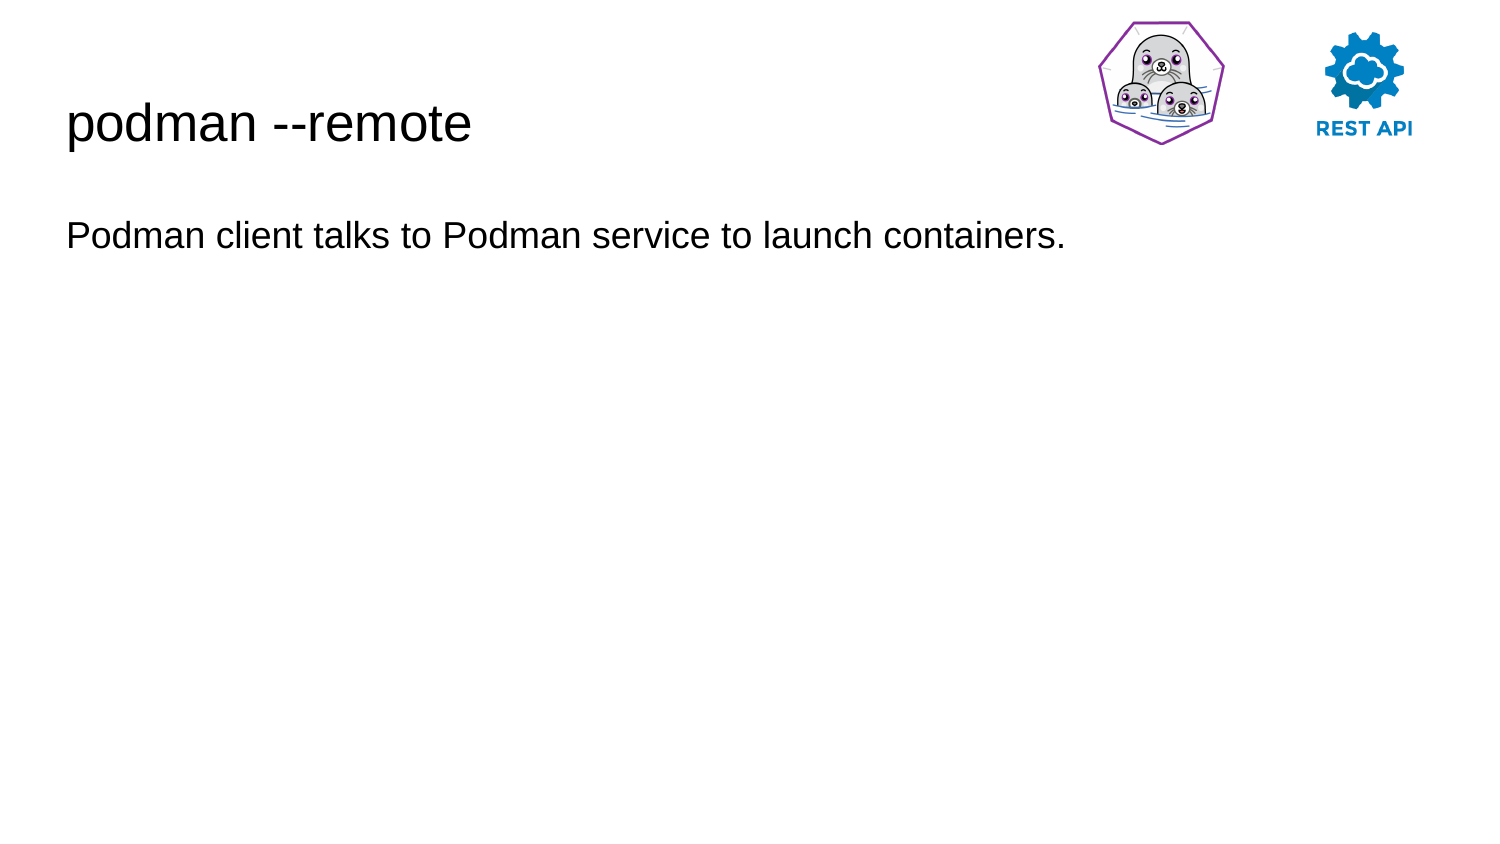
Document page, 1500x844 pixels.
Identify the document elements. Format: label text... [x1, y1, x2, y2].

picture [1098, 21, 1225, 146]
list Podman client talks to Podman service to launch containers. [51, 189, 1449, 750]
picture [1300, 16, 1428, 151]
title podman --remote [51, 72, 1449, 167]
